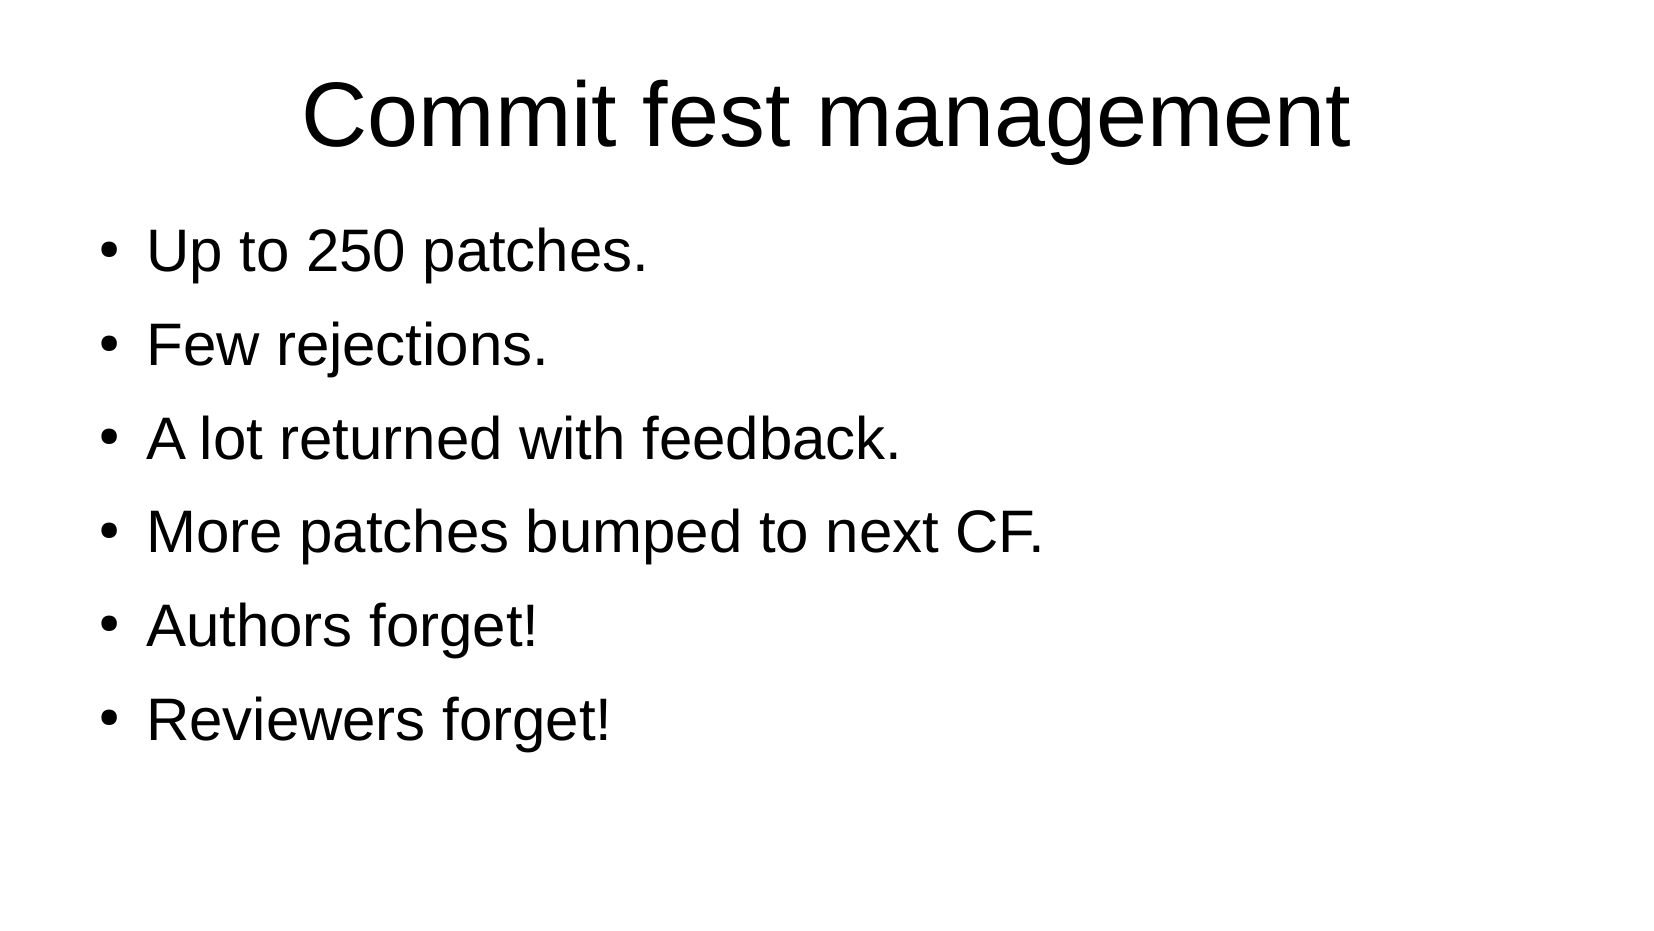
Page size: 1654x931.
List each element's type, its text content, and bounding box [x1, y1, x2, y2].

title Commit fest management [82, 37, 1571, 193]
list Up to 250 patches. Few rejections. A lot returned with feedback. More patches bumped to next CF. Authors forget! Reviewers forget! [82, 217, 1571, 758]
